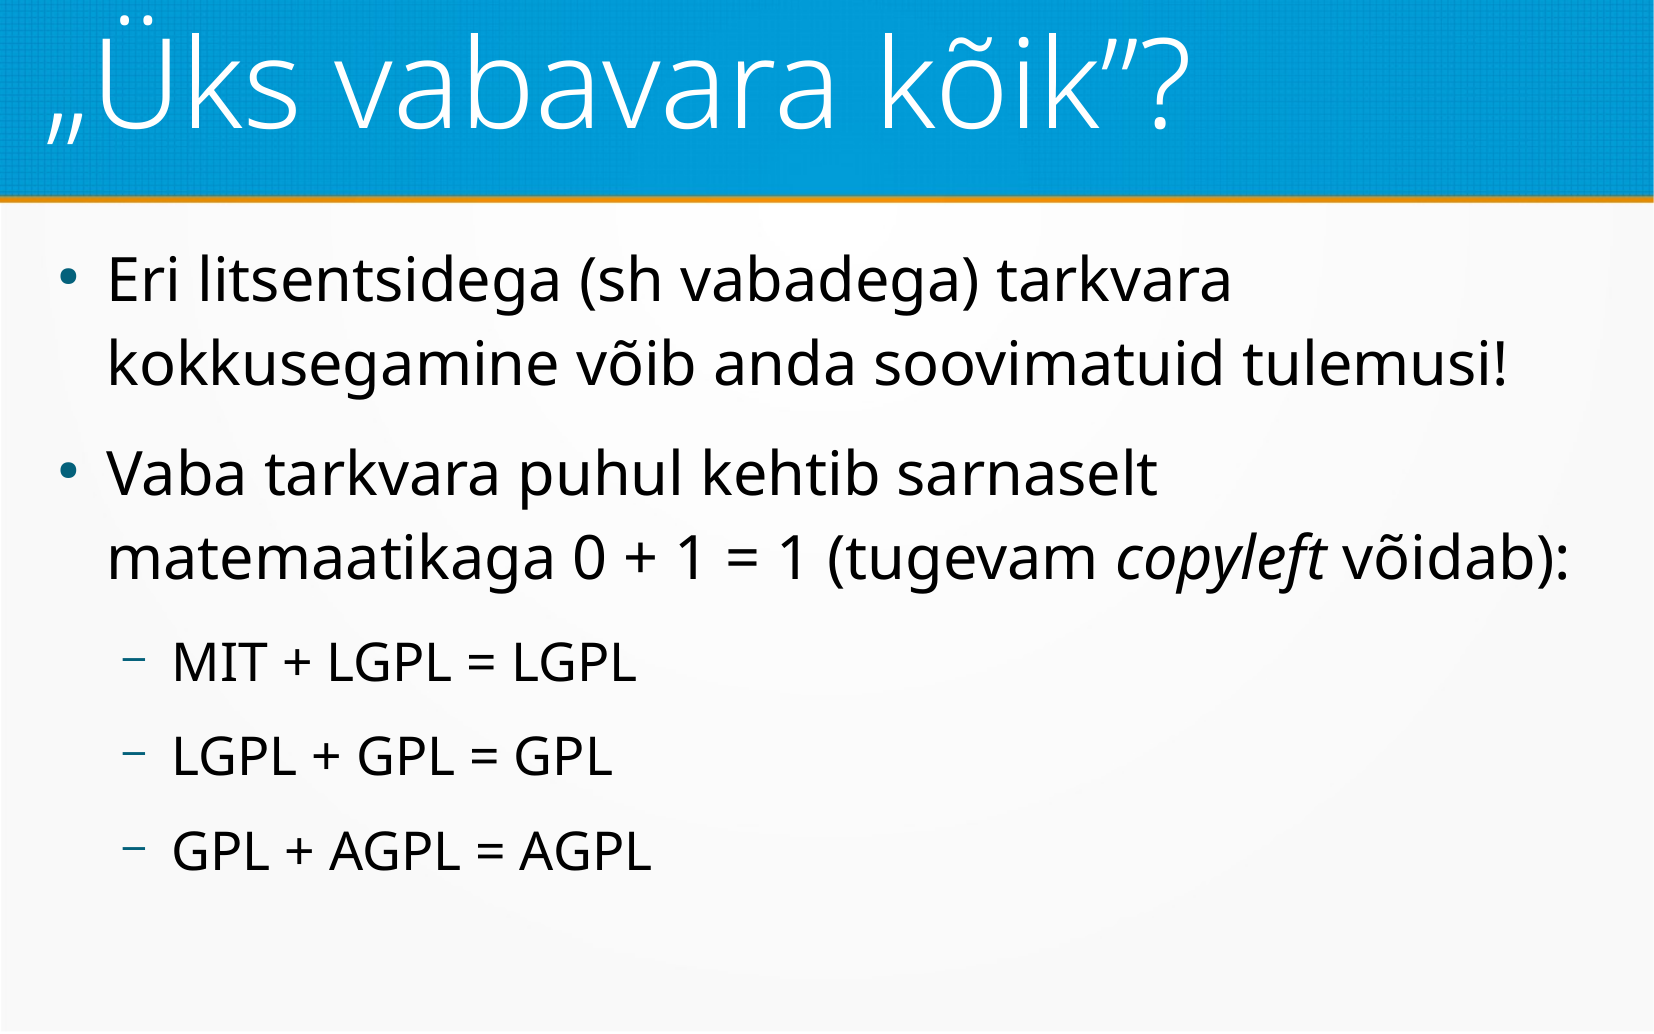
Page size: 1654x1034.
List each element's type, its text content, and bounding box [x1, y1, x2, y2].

picture [0, 195, 1654, 1034]
list Eri litsentsidega (sh vabadega) tarkvara kokkusegamine võib anda soovimatuid tulemusi! Vaba tarkvara puhul kehtib sarnaselt matemaatikaga 0 + 1 = 1 (tugevam copyleft võidab): MIT + LGPL = LGPL LGPL + GPL = GPL GPL + AGPL = AGPL [41, 236, 1601, 1002]
title „Üks vabavara kõik”? [43, 0, 1619, 166]
